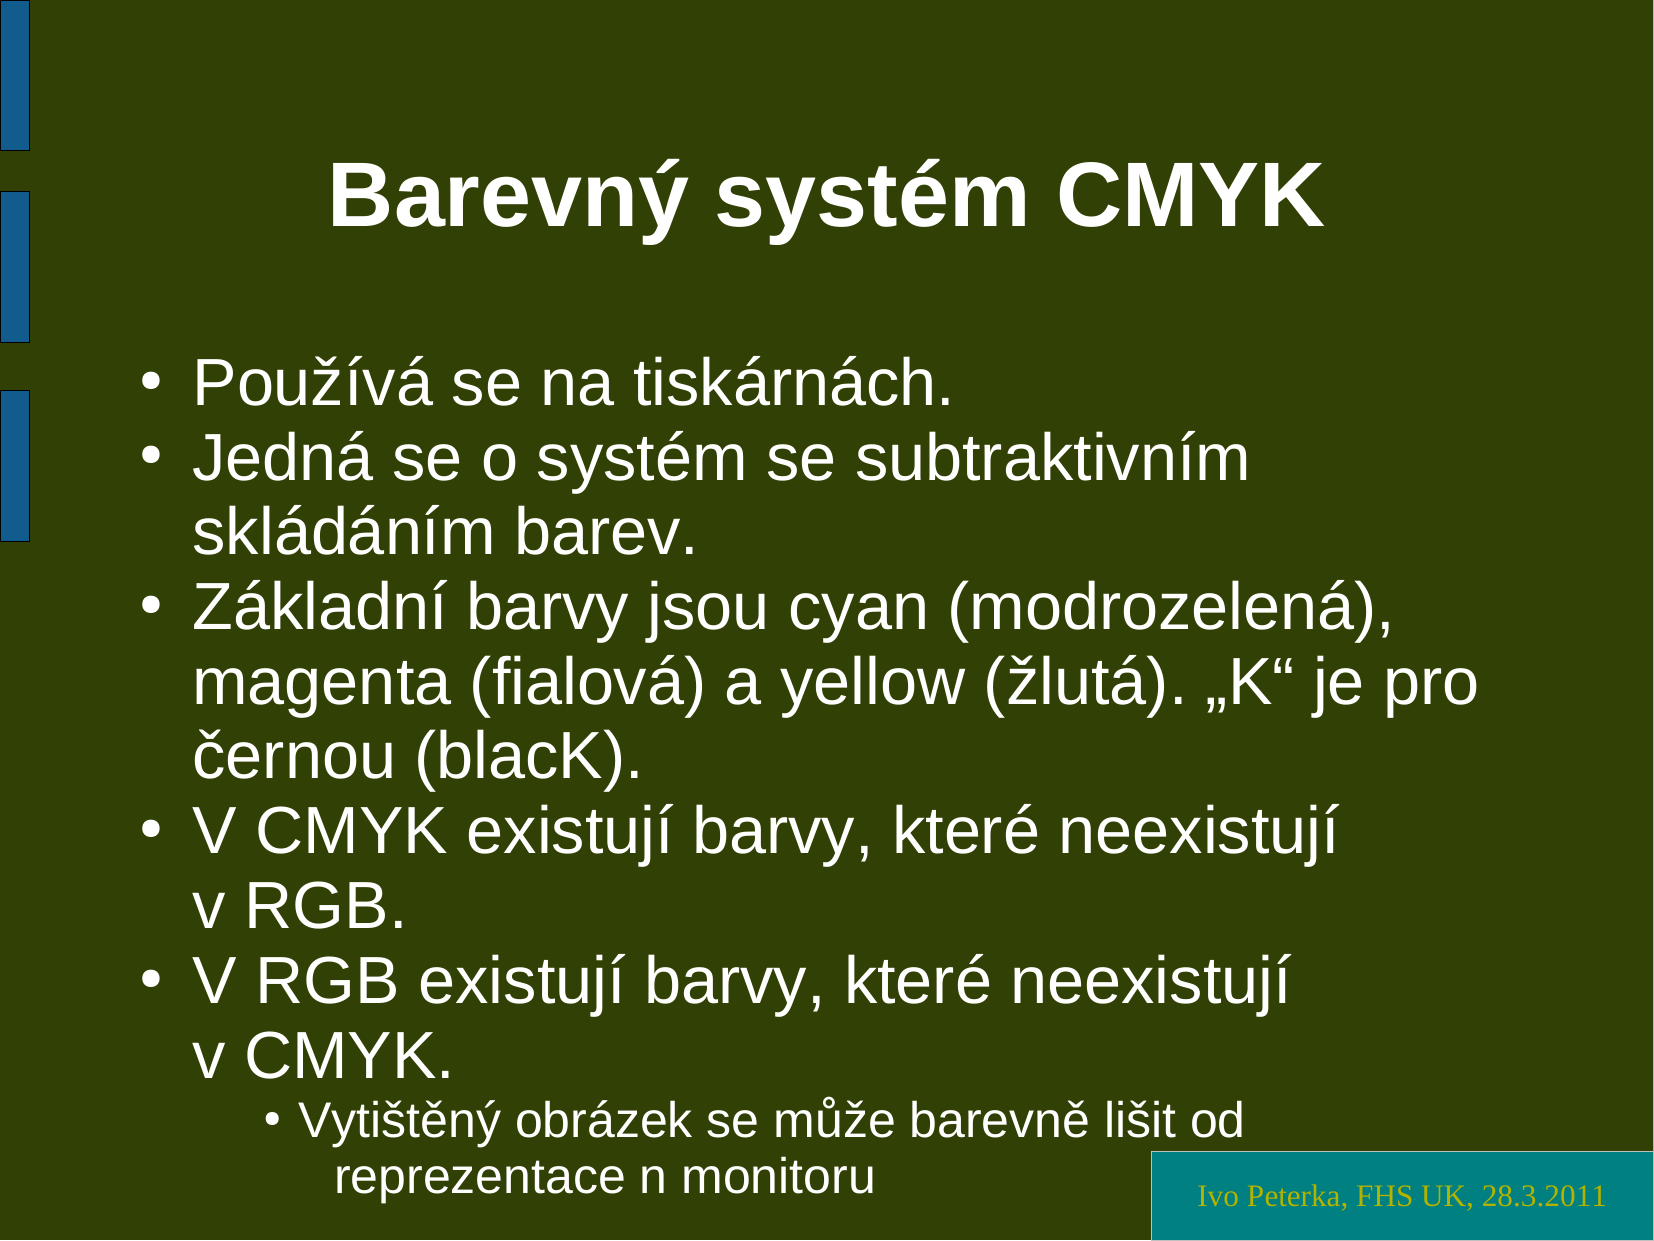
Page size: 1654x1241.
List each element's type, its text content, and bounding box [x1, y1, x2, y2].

list Používá se na tiskárnách. Jedná se o systém se subtraktivním skládáním barev. Základní barvy jsou cyan (modrozelená), magenta (fialová) a yellow (žlutá). „K“ je pro černou (blacK). V CMYK existují barvy, které neexistují v RGB. V RGB existují barvy, které neexistují v CMYK. Vytištěný obrázek se může barevně lišit od reprezentace n monitoru [121, 344, 1534, 1204]
title Barevný systém CMYK [121, 98, 1534, 291]
